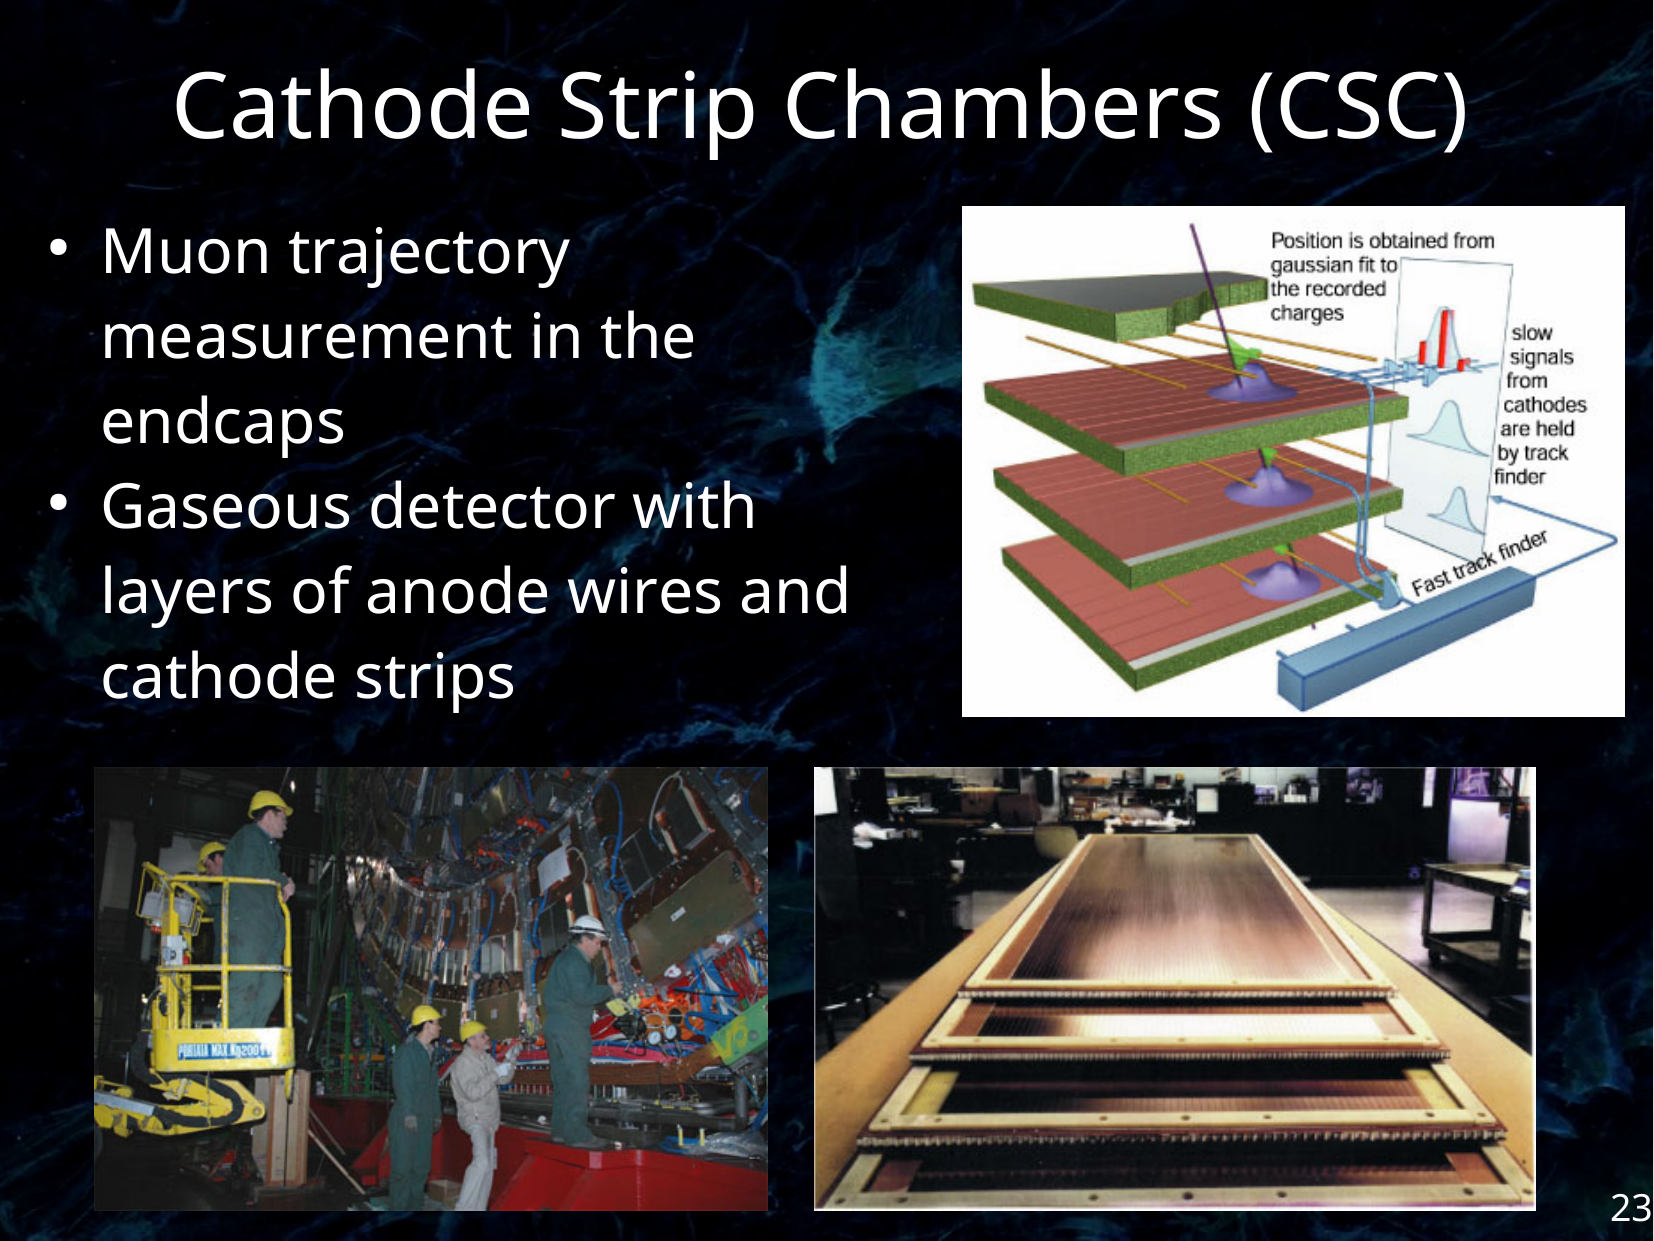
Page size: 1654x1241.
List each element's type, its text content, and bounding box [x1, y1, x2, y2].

picture [0, 0, 1654, 1241]
list Muon trajectory measurement in the endcaps Gaseous detector with layers of anode wires and cathode strips [29, 206, 945, 1108]
title Cathode Strip Chambers (CSC) [77, 36, 1565, 170]
